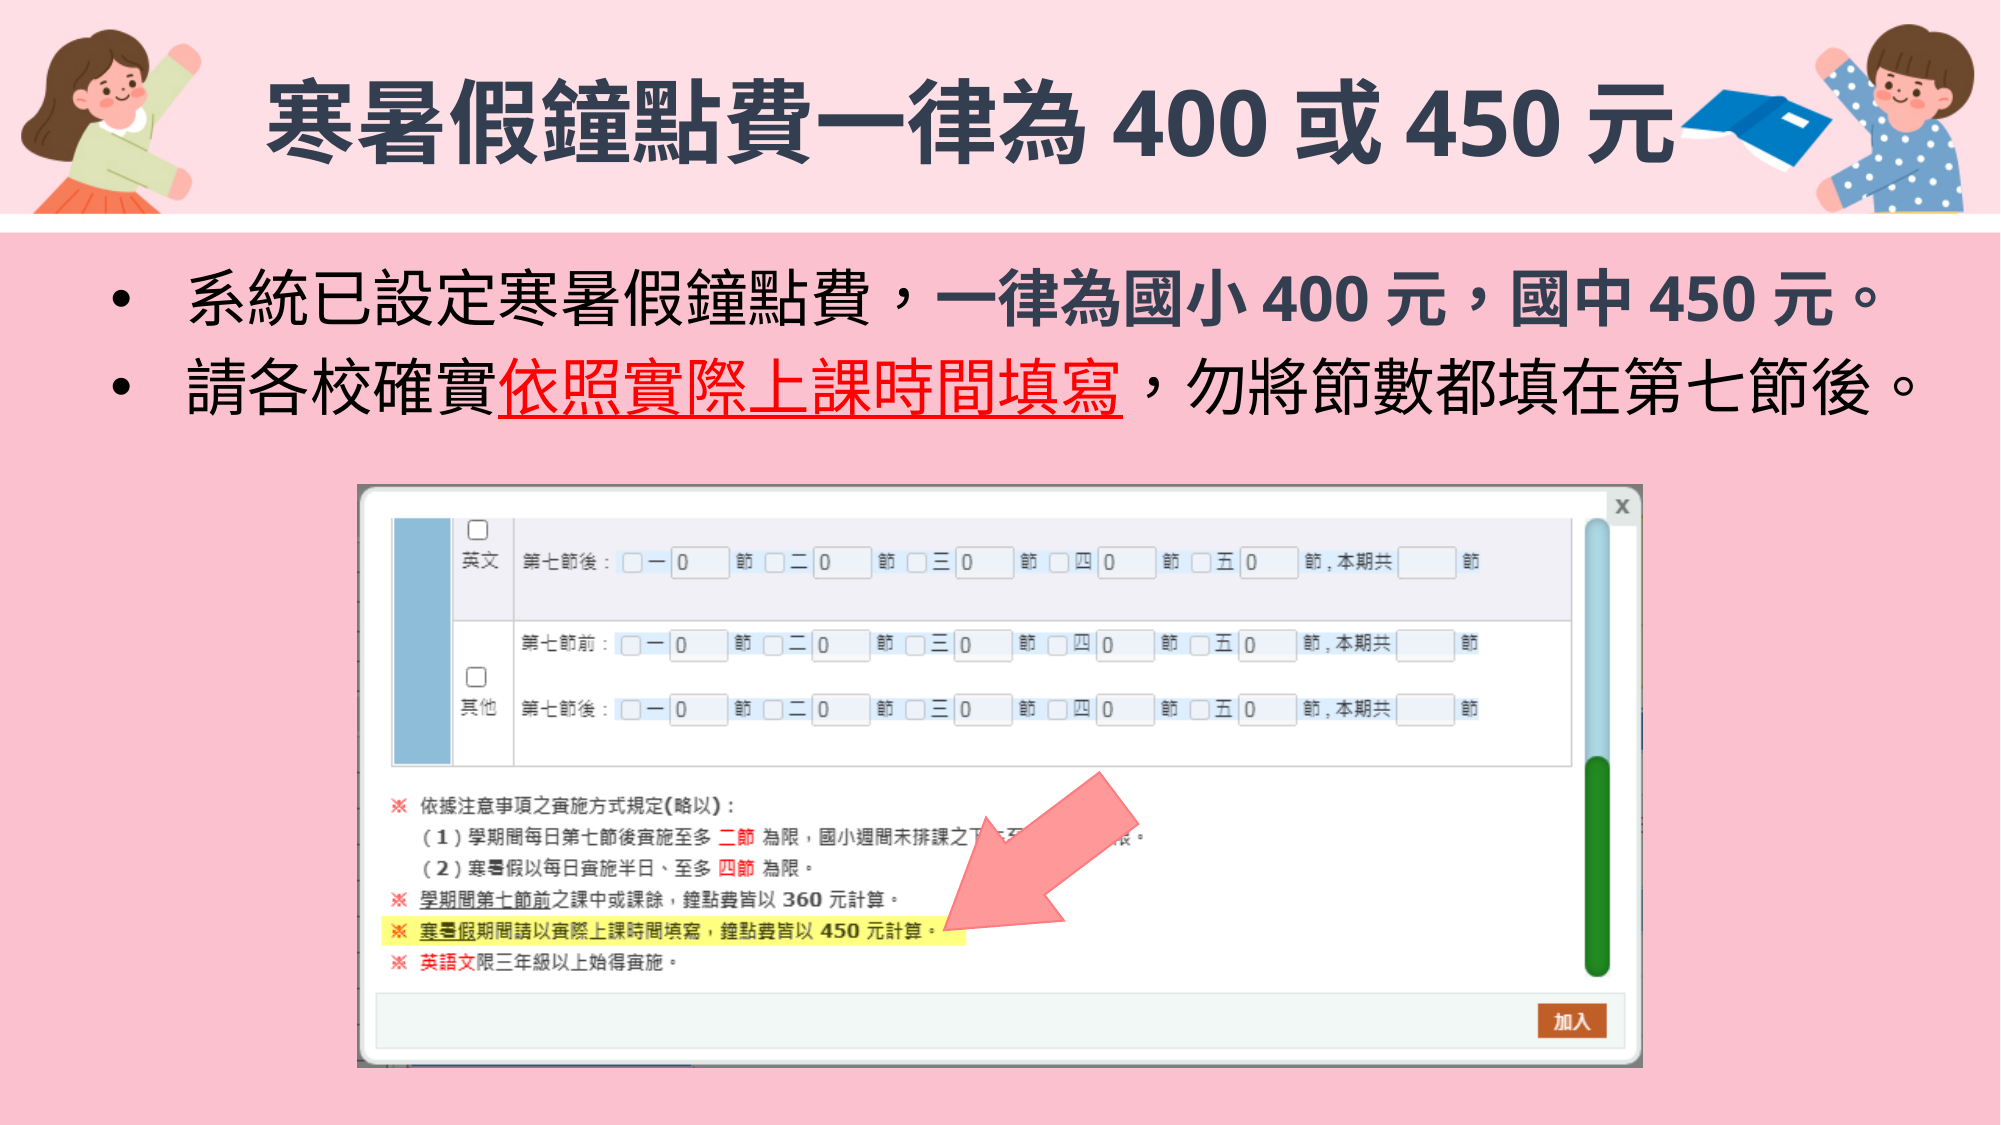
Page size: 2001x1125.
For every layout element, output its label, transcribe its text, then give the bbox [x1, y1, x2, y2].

text_box [943, 772, 1139, 931]
text_box 寒暑假鐘點費一律為400或450元 [250, 58, 1692, 183]
picture [357, 484, 1643, 1068]
text_box 系統已設定寒暑假鐘點費，一律為國小400元，國中450元。 請各校確實依照實際上課時間填寫，勿將節數都填在第七節後。 [95, 260, 1905, 962]
